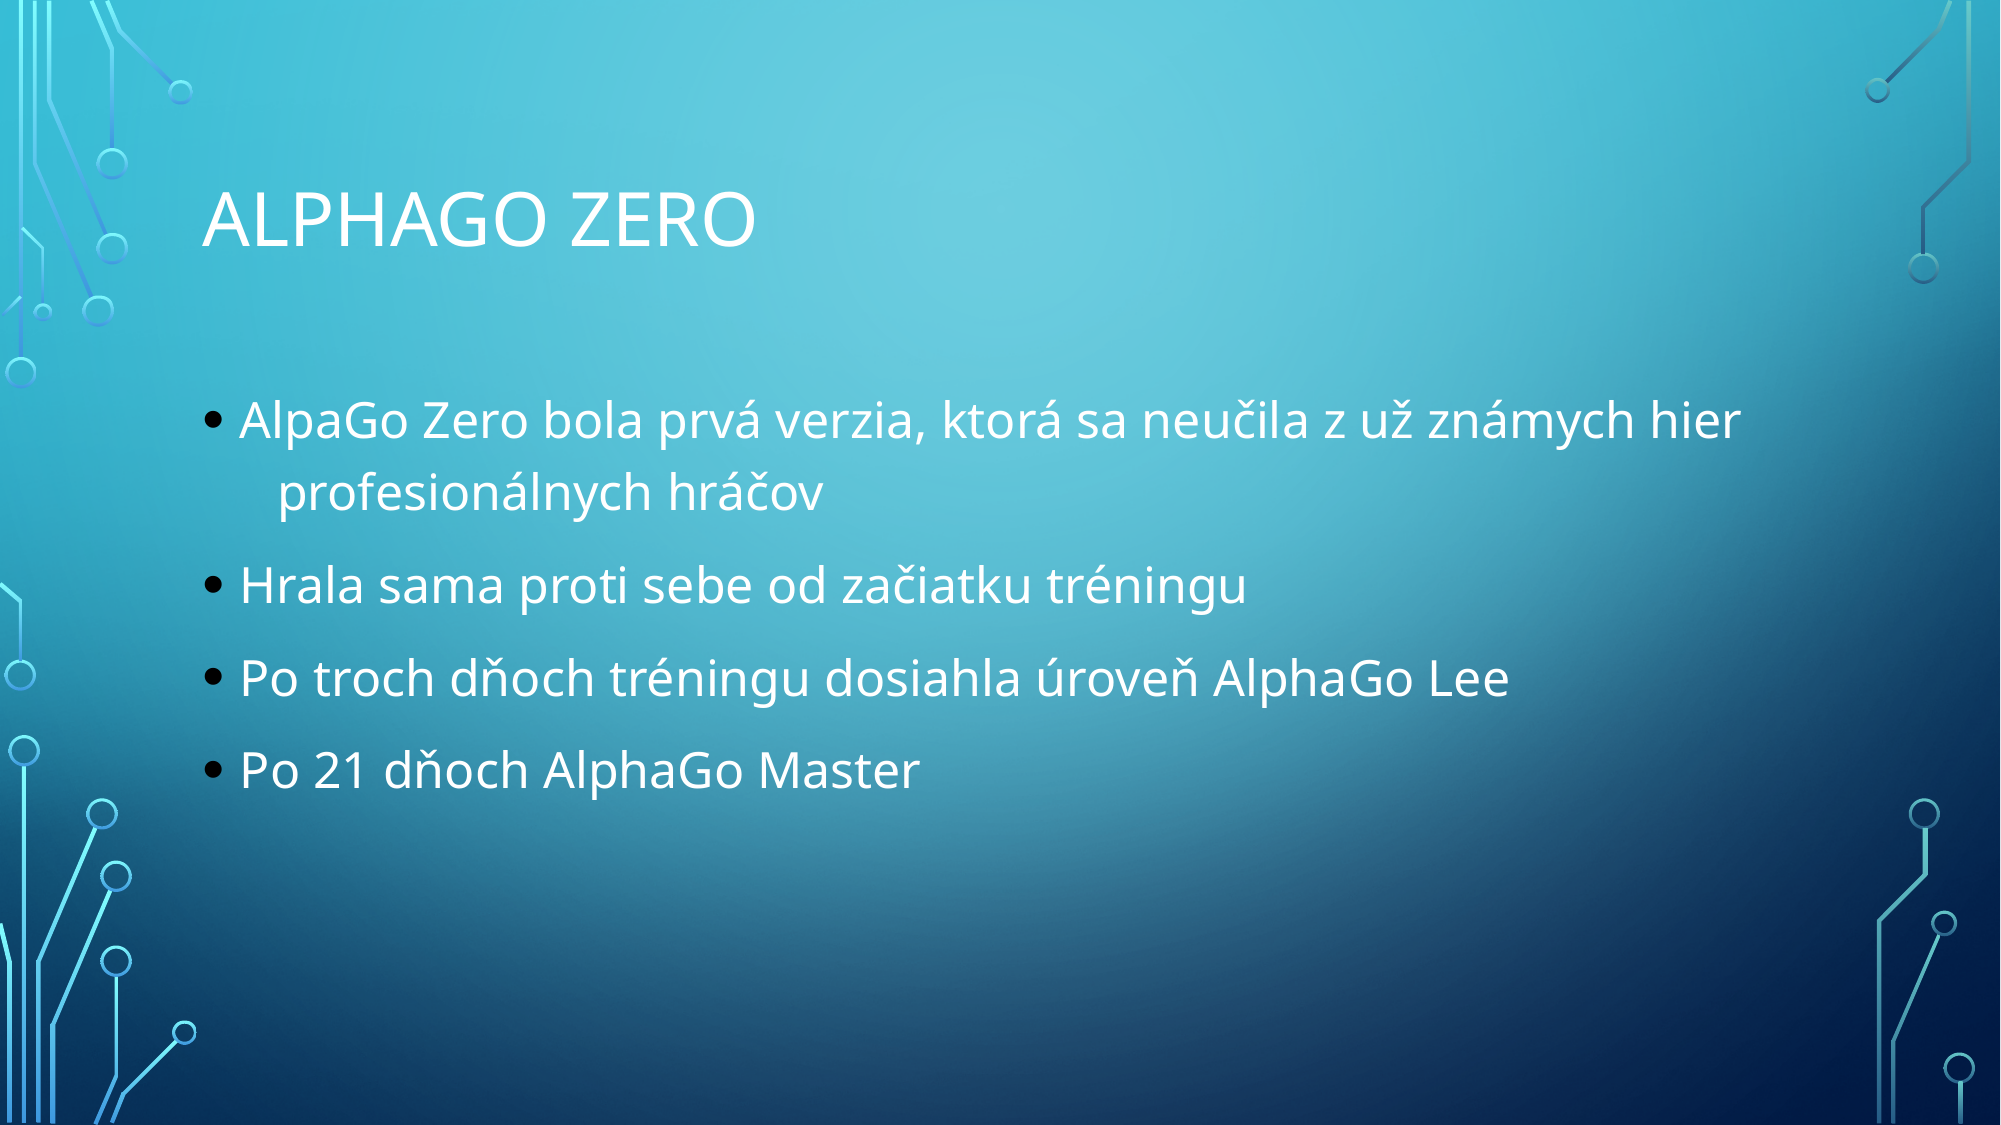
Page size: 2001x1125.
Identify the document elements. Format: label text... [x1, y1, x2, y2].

list AlpaGo Zero bola prvá verzia, ktorá sa neučila z už známych hier profesionálnych hráčov Hrala sama proti sebe od začiatku tréningu Po troch dňoch tréningu dosiahla úroveň AlphaGo Lee Po 21 dňoch AlphaGo Master [187, 369, 1813, 951]
title AlphaGo Zero [187, 101, 1813, 344]
